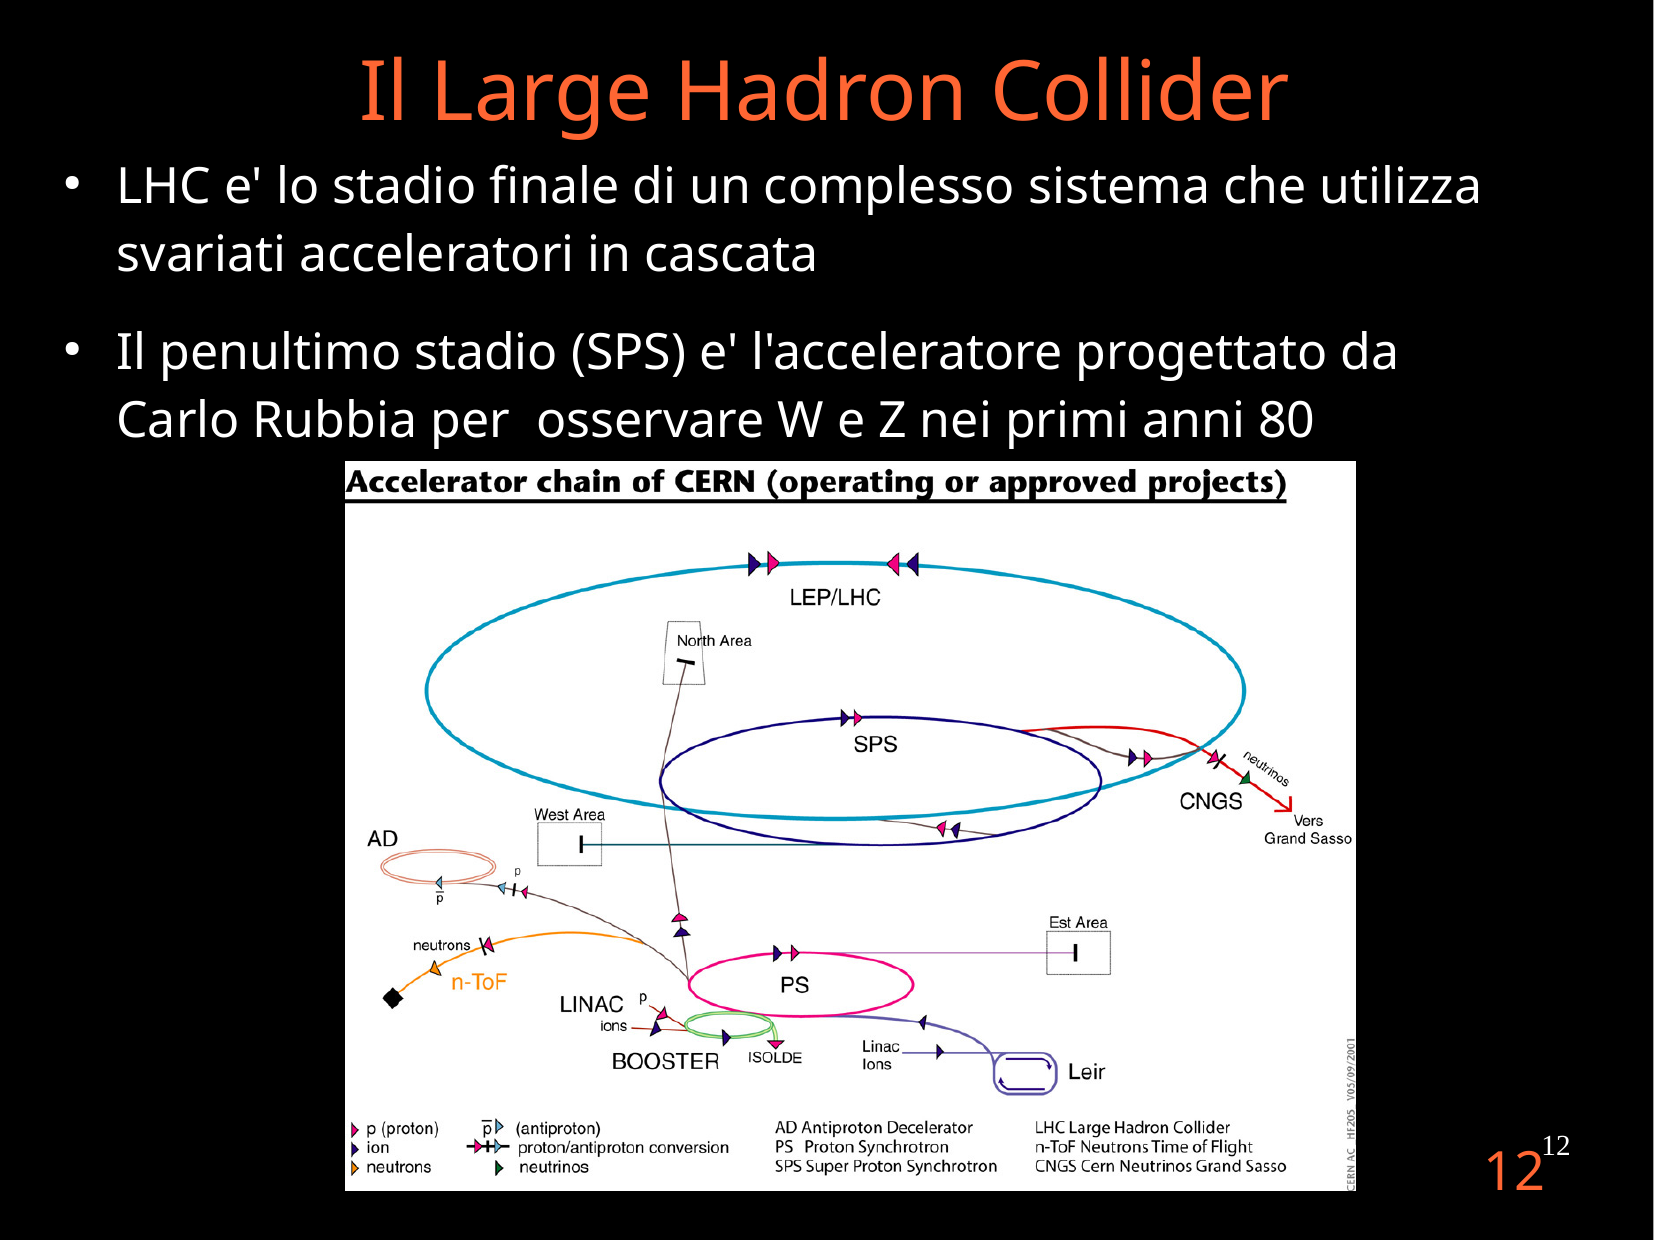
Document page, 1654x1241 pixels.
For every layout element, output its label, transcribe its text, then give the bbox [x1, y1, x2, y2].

title Il Large Hadron Collider [41, 35, 1609, 141]
picture [345, 461, 1356, 1191]
list LHC e' lo stadio finale di un complesso sistema che utilizza svariati acceleratori in cascata Il penultimo stadio (SPS) e' l'acceleratore progettato da Carlo Rubbia per osservare W e Z nei primi anni 80 [45, 149, 1517, 713]
